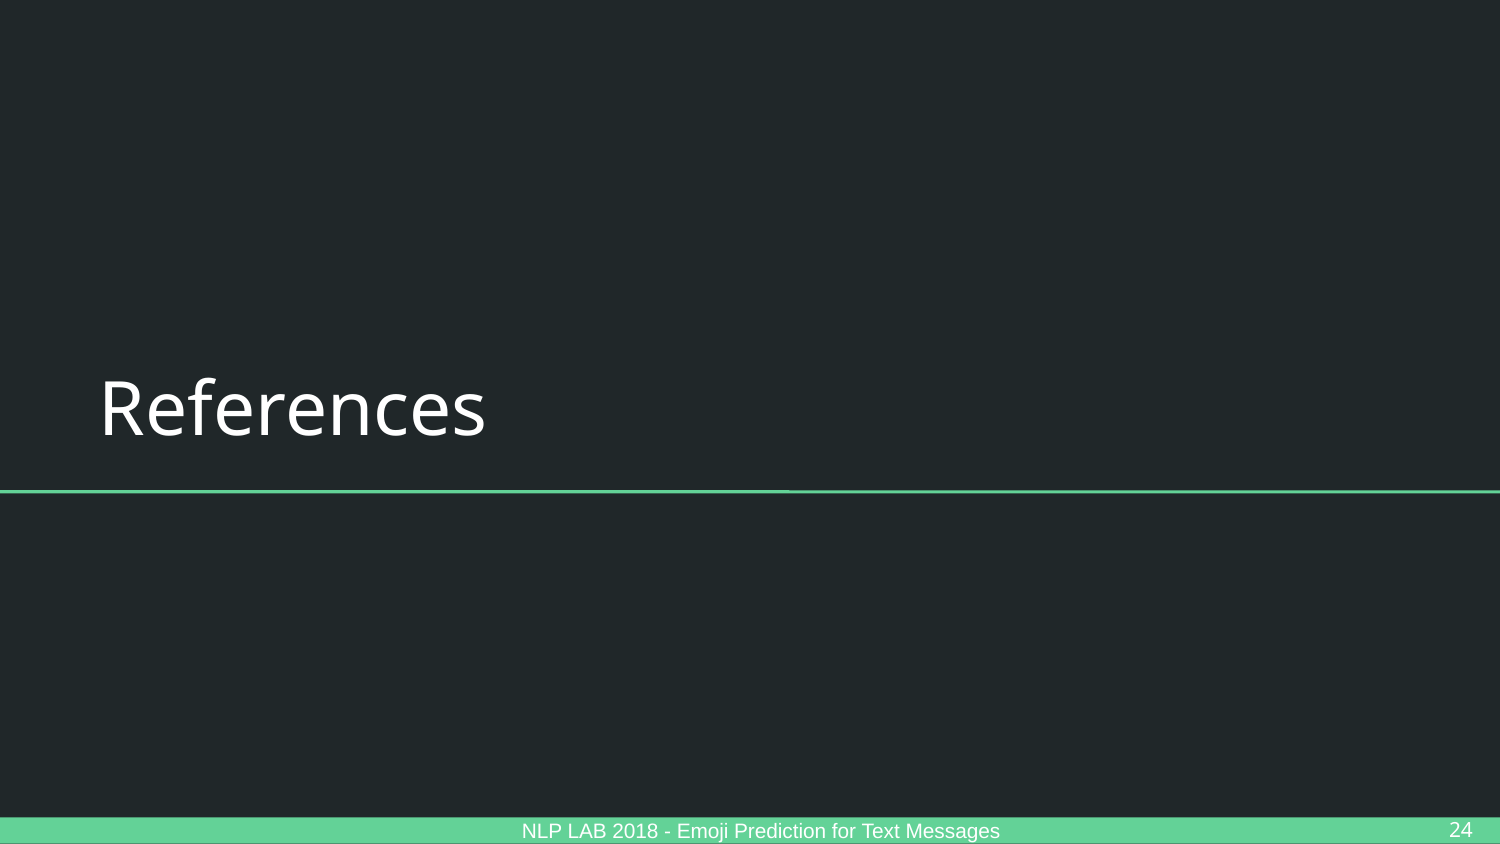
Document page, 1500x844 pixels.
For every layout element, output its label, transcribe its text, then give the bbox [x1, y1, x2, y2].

title References [83, 337, 1417, 466]
slide_number <Foliennummer> [1397, 811, 1488, 844]
